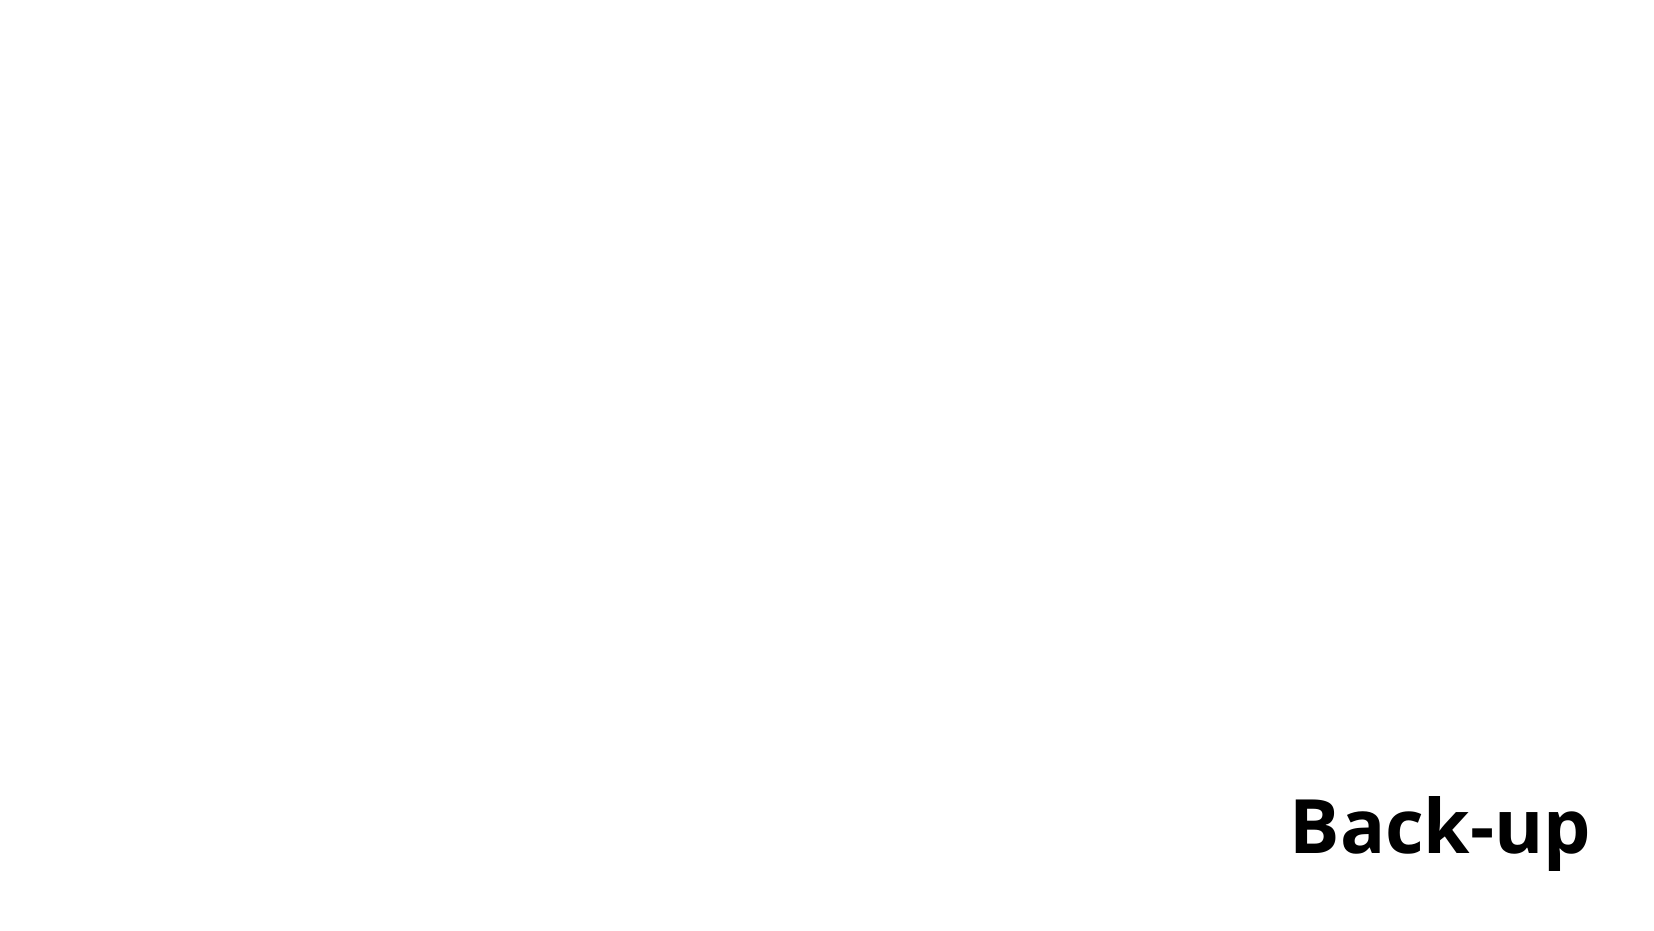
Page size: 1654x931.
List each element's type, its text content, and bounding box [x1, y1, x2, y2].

text_box Back-up [1275, 766, 1604, 886]
